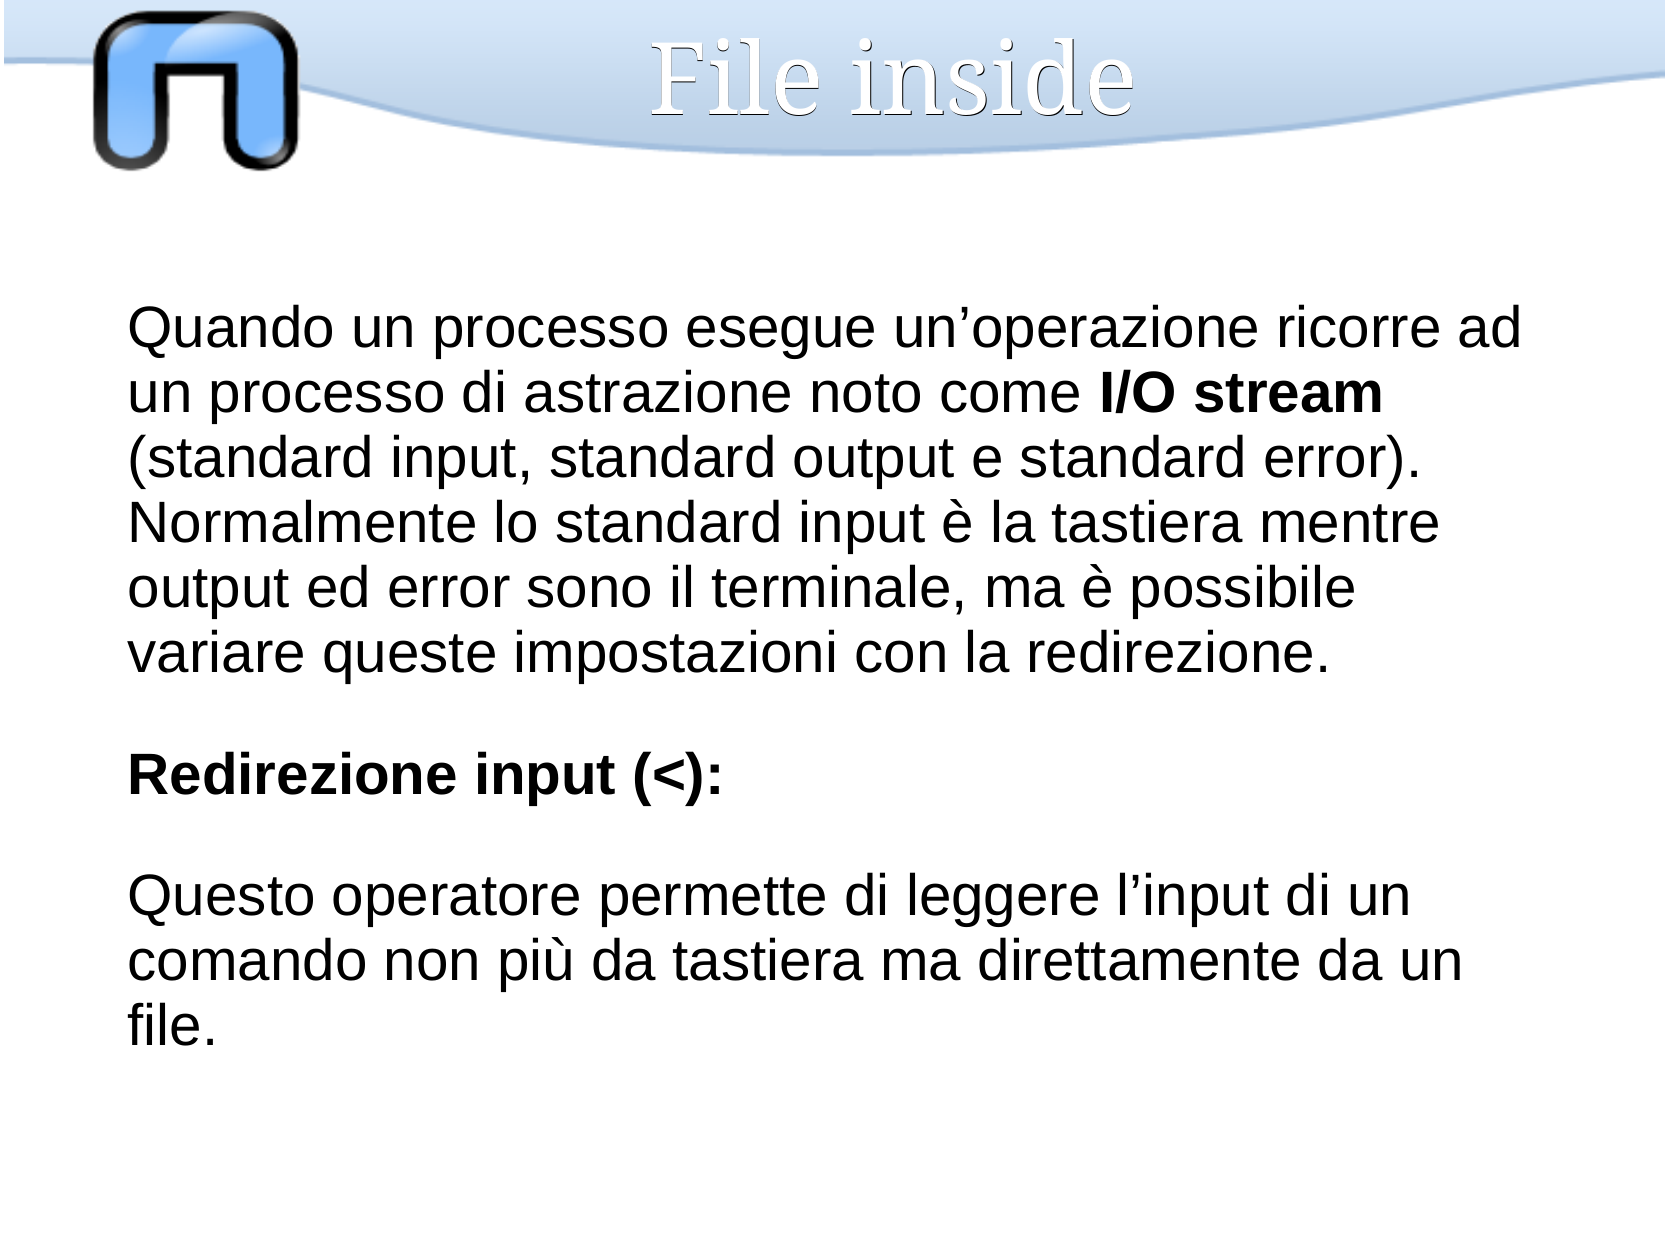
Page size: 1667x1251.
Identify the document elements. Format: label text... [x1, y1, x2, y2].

text_box File inside [373, 0, 1497, 159]
list Quando un processo esegue un’operazione ricorre ad un processo di astrazione noto come I/O stream (standard input, standard output e standard error). Normalmente lo standard input è la tastiera mentre output ed error sono il terminale, ma è possibile variare queste impostazioni con la redirezione. Redirezione input (<): Questo operatore permette di leggere l’input di un comando non più da tastiera ma direttamente da un file. [127, 295, 1552, 1112]
picture [0, 0, 1667, 1251]
